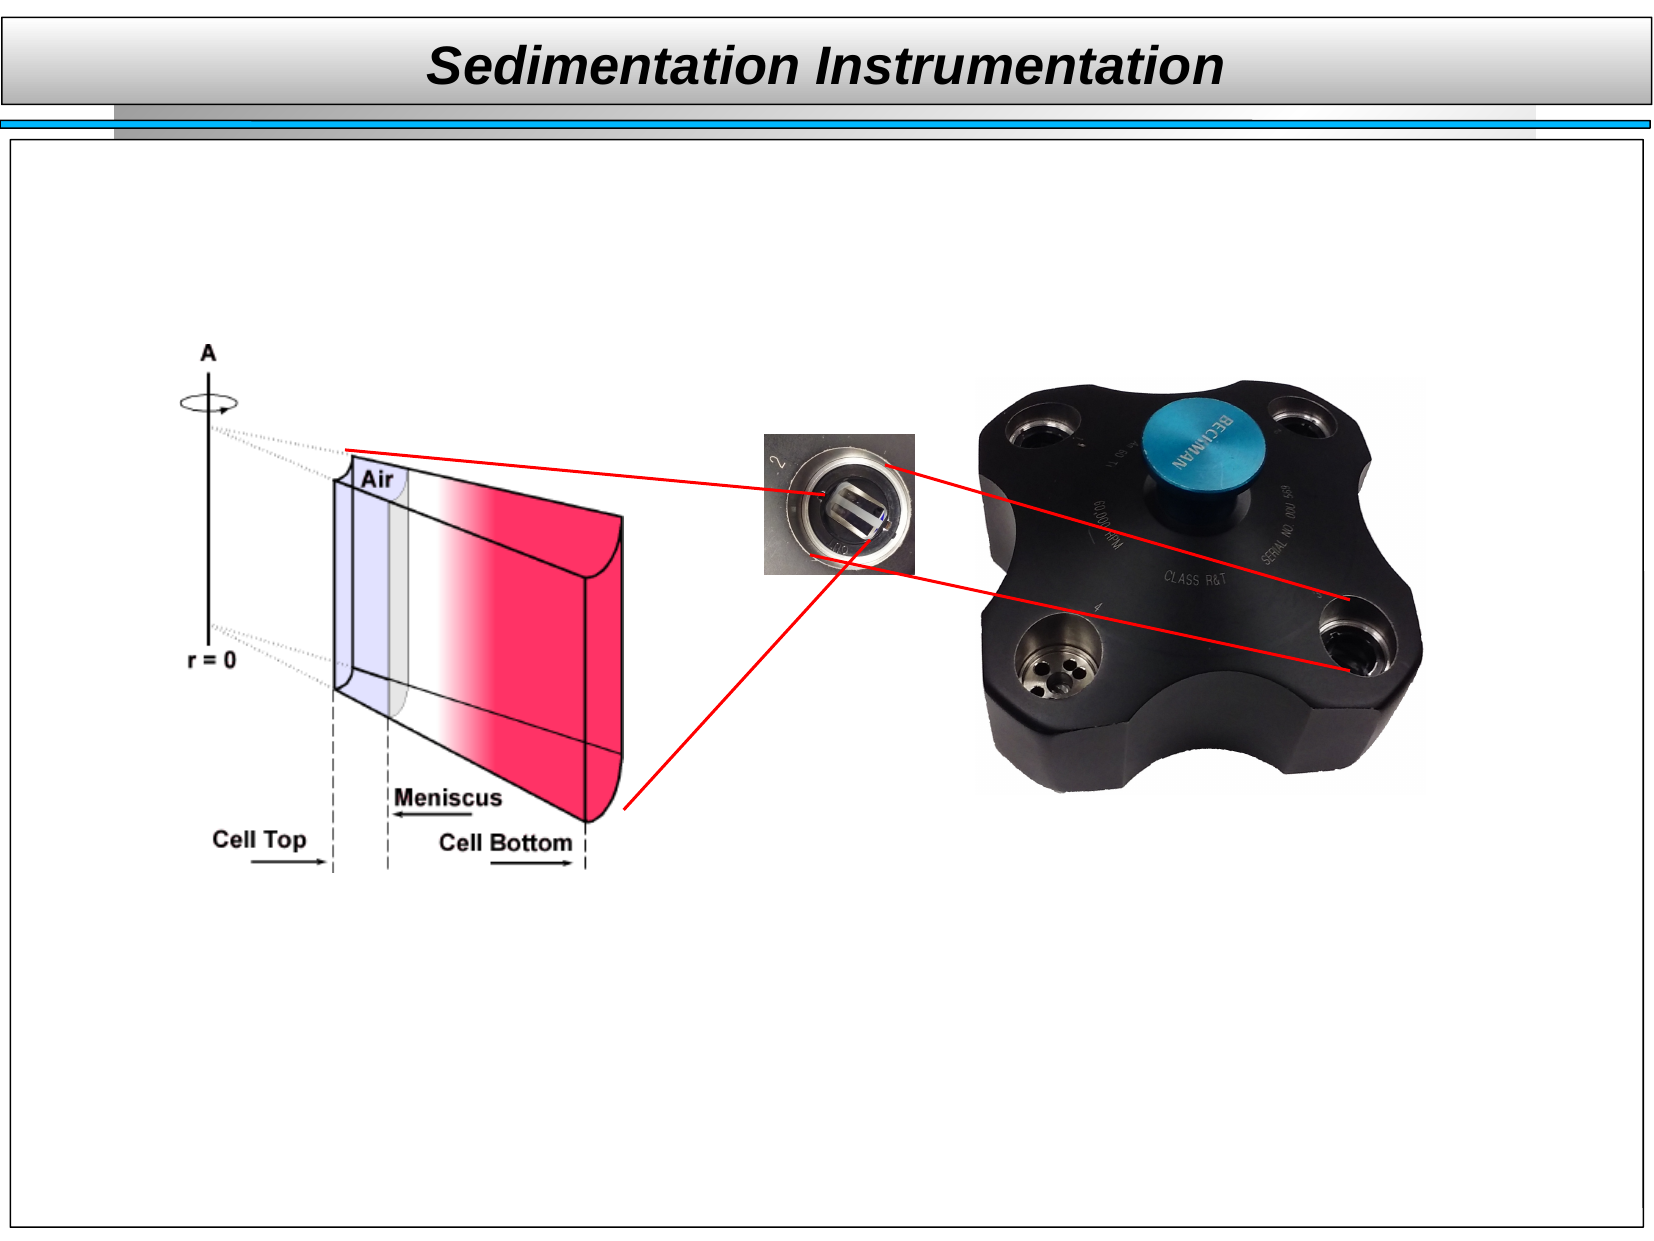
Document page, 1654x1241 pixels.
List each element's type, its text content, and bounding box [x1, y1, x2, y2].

picture [841, 566, 891, 575]
text_box [10, 139, 1644, 1228]
picture [975, 377, 1426, 795]
text_box [0, 120, 1651, 129]
picture [179, 344, 624, 873]
text_box Sedimentation Instrumentation [1, 17, 1652, 105]
picture [764, 434, 915, 575]
